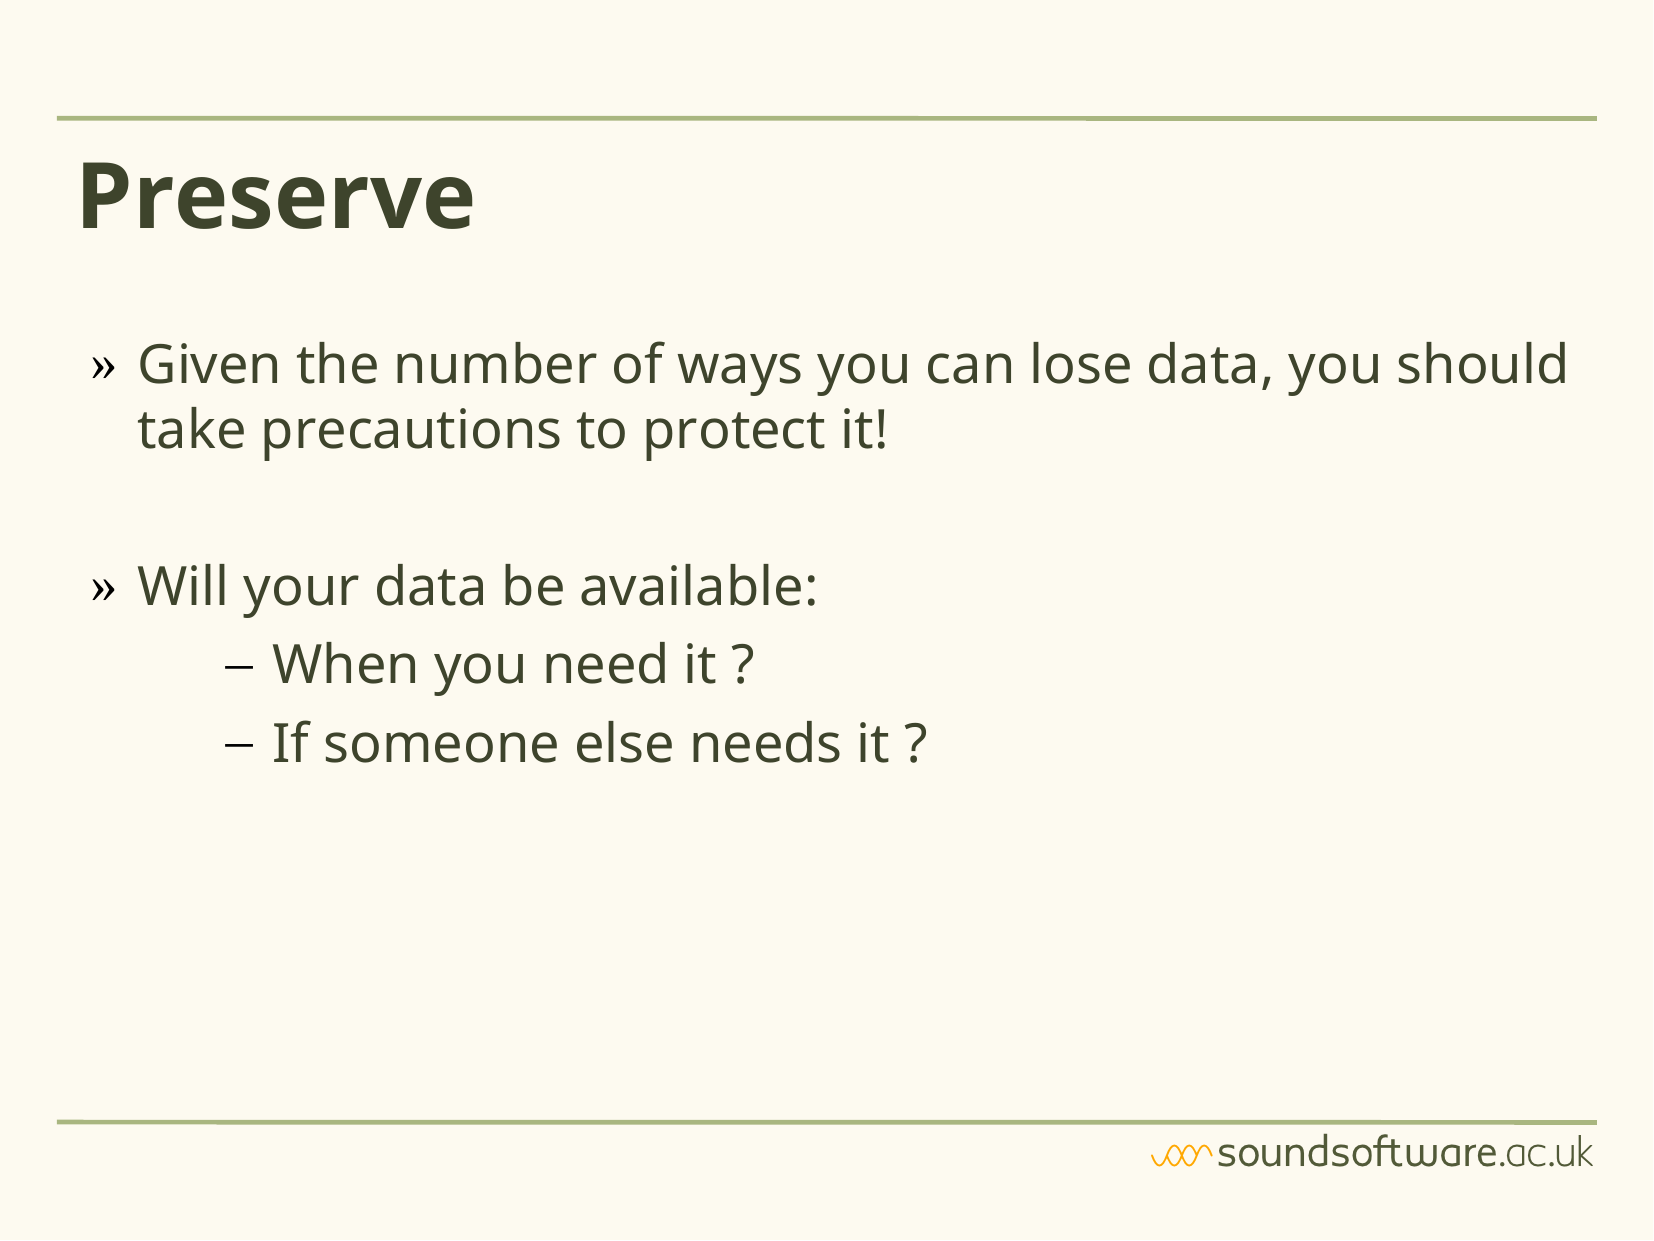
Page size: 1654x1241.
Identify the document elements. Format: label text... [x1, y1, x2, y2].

list Given the number of ways you can lose data, you should take precautions to protect it! Will your data be available: When you need it ? If someone else needs it ? [59, 321, 1594, 1140]
title Preserve [59, 109, 1594, 274]
picture [1151, 1140, 1593, 1167]
